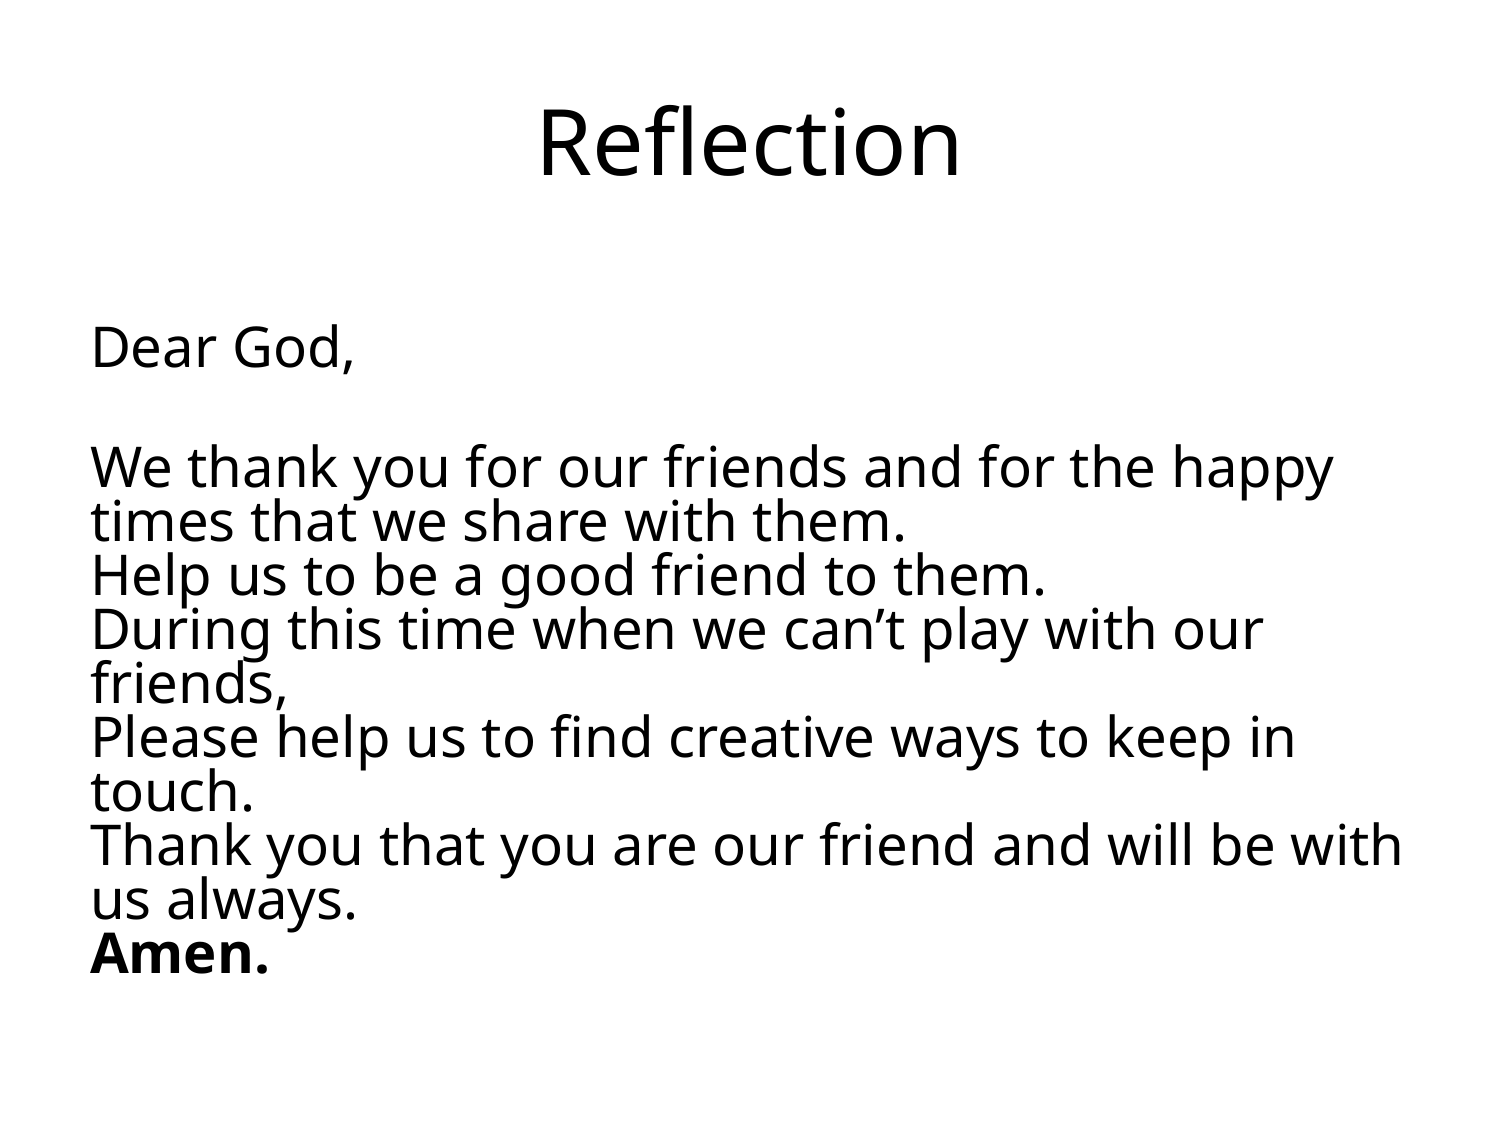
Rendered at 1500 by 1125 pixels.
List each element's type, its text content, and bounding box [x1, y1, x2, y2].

list Dear God, We thank you for our friends and for the happy times that we share with them. Help us to be a good friend to them. During this time when we can’t play with our friends, Please help us to find creative ways to keep in touch. Thank you that you are our friend and will be with us always. Amen. [75, 262, 1426, 1005]
title Reflection [75, 45, 1426, 233]
